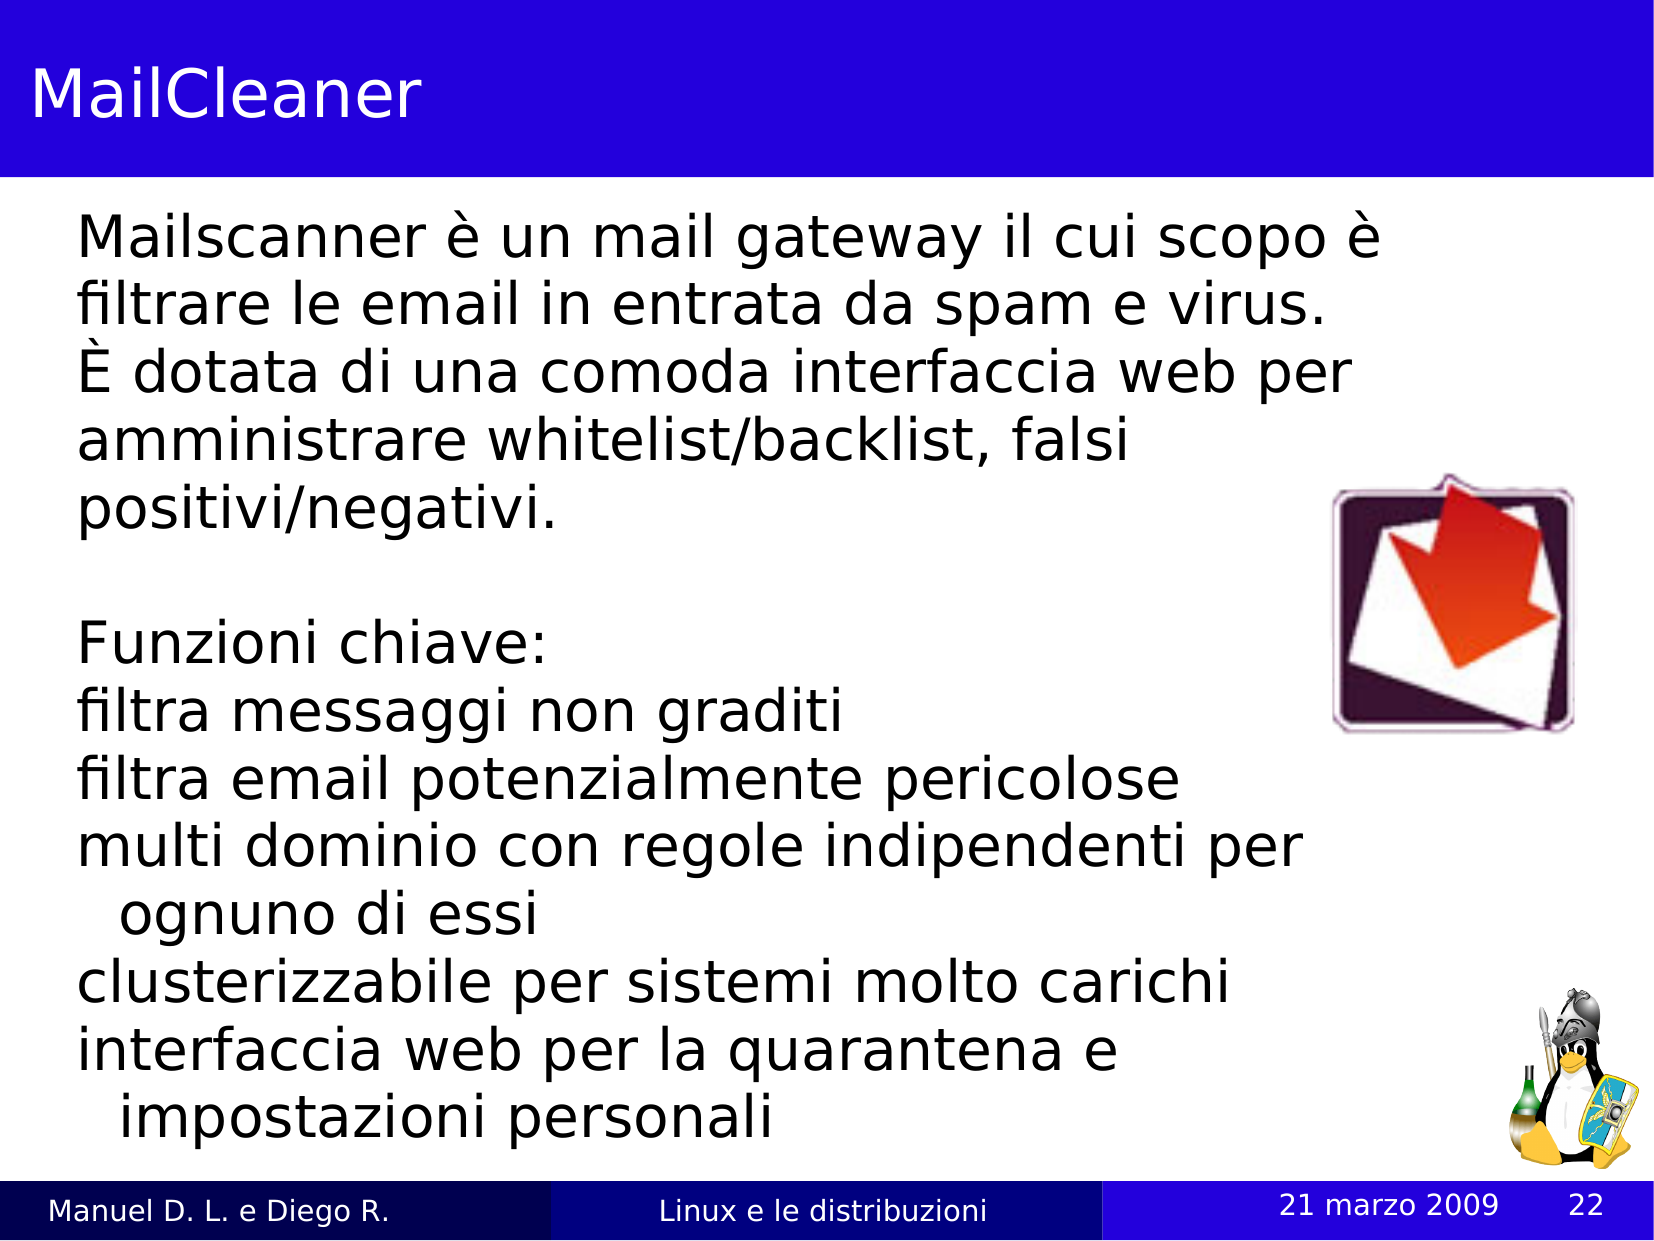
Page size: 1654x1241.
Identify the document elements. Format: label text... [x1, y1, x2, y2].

title MailCleaner [29, 0, 1518, 198]
picture [1328, 472, 1578, 738]
picture [1509, 988, 1639, 1169]
subtitle Mailscanner è un mail gateway il cui scopo è filtrare le email in entrata da spam e virus. È dotata di una comoda interfaccia web per amministrare whitelist/backlist, falsi positivi/negativi. Funzioni chiave: filtra messaggi non graditi filtra email potenzialmente pericolose multi dominio con regole indipendenti per ognuno di essi clusterizzabile per sistemi molto carichi interfaccia web per la quarantena e impostazioni personali [76, 203, 1506, 1152]
